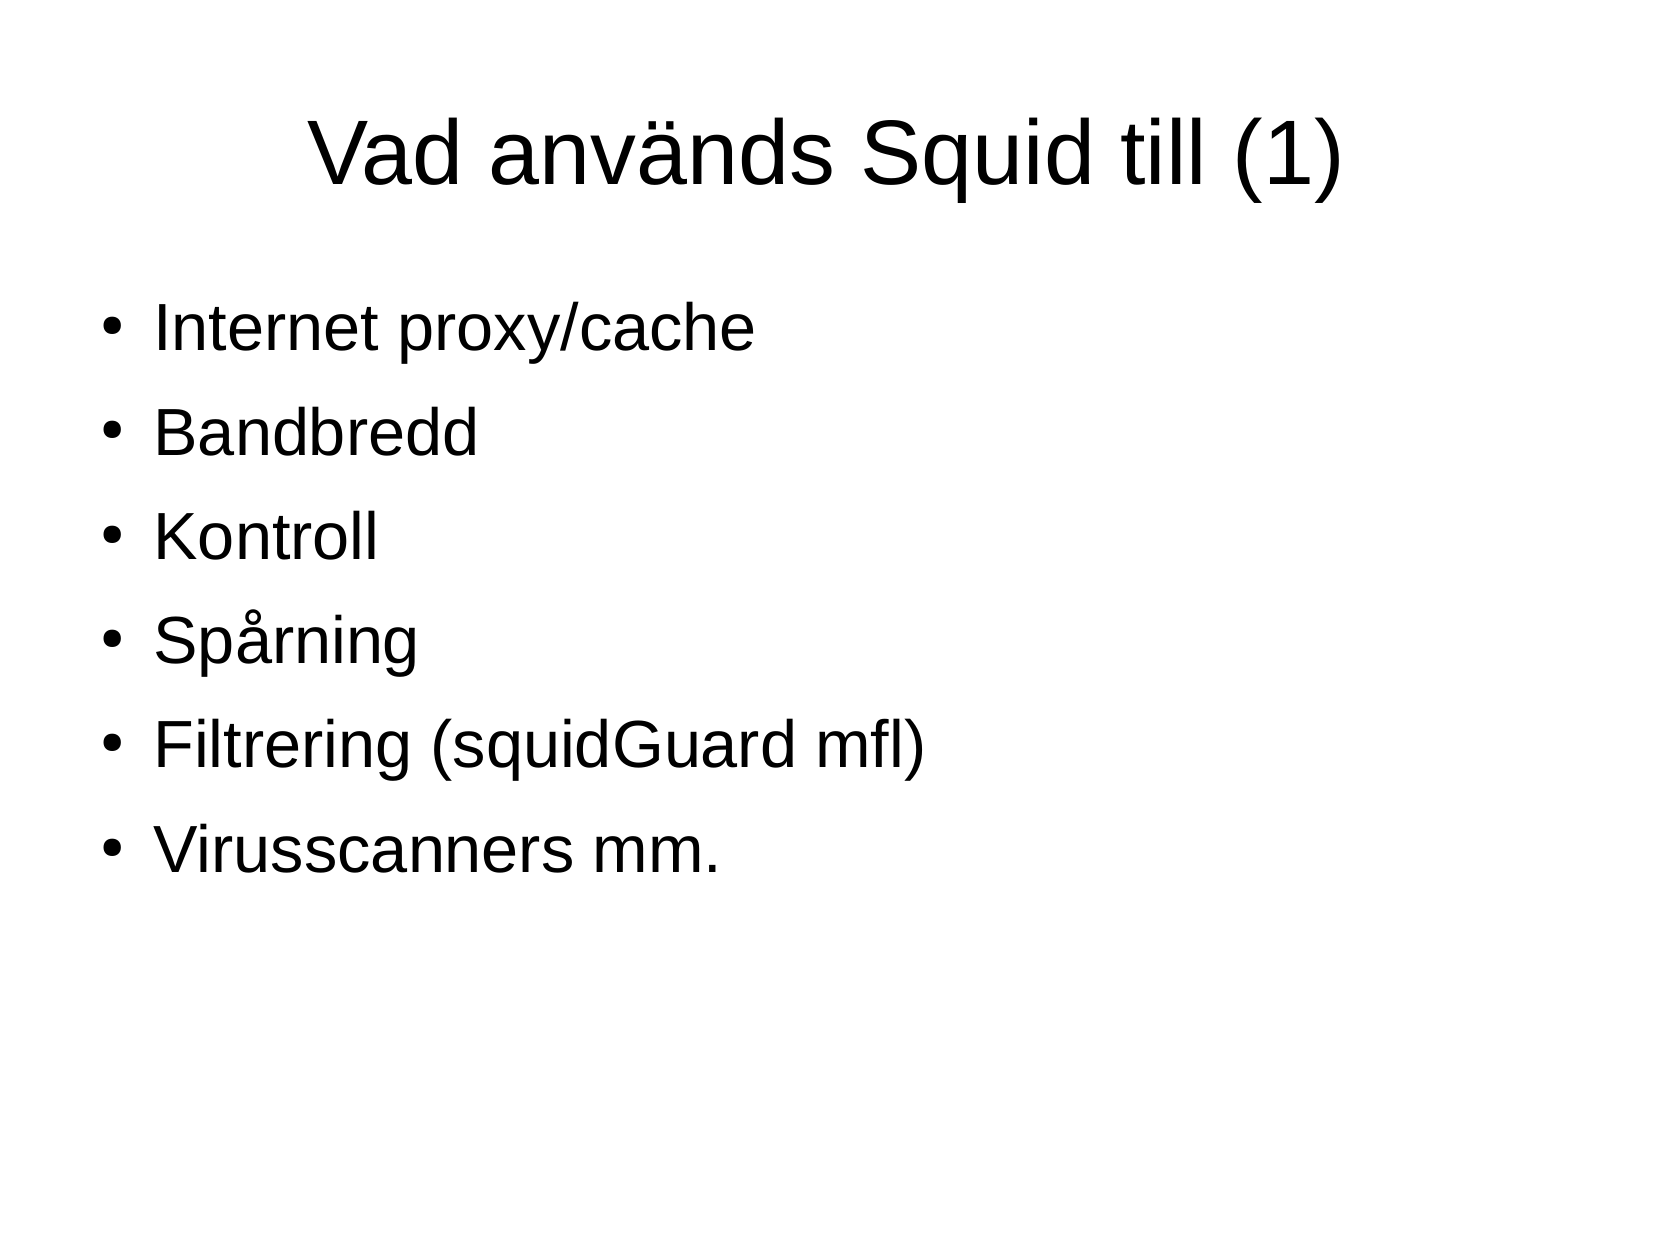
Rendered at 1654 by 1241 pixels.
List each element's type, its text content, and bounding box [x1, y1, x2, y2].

title Vad används Squid till (1) [82, 56, 1571, 250]
list Internet proxy/cache Bandbredd Kontroll Spårning Filtrering (squidGuard mfl) Virusscanners mm. [82, 290, 1571, 1094]
